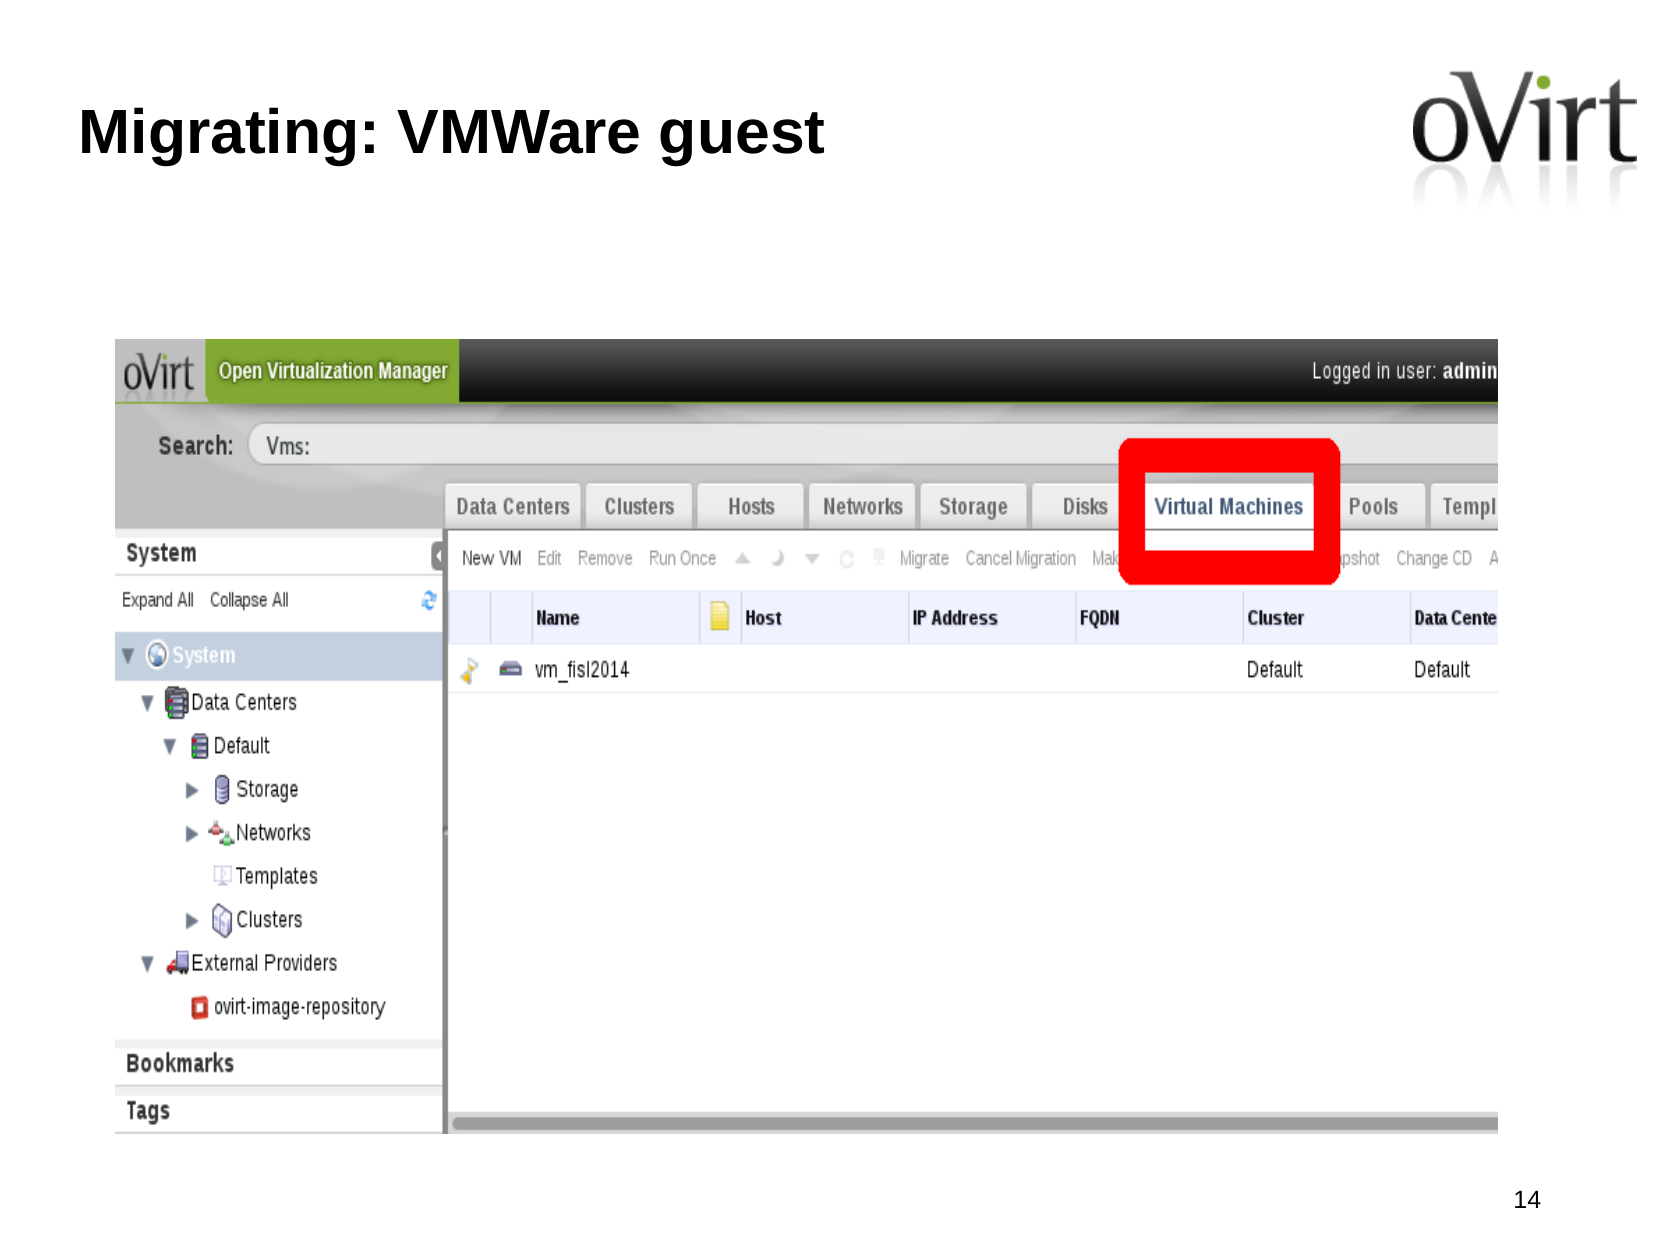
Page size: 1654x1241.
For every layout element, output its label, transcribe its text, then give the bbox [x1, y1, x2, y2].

text_box Migrating: VMWare guest [64, 30, 1285, 233]
picture [1413, 63, 1637, 212]
picture [115, 339, 1498, 1134]
